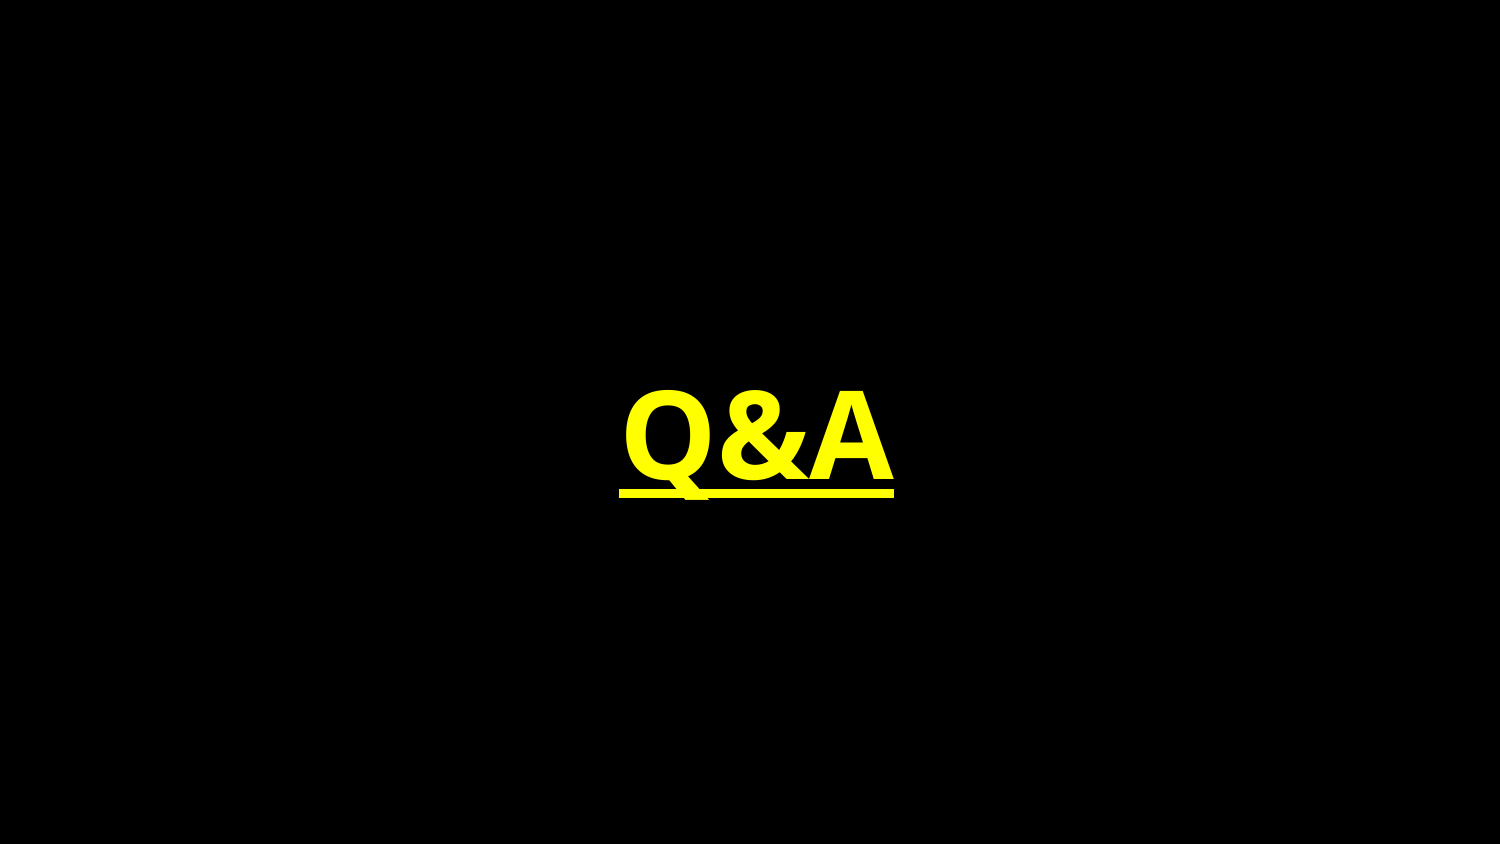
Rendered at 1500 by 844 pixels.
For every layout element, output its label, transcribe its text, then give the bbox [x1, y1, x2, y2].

text_box Q&A [604, 358, 1049, 522]
